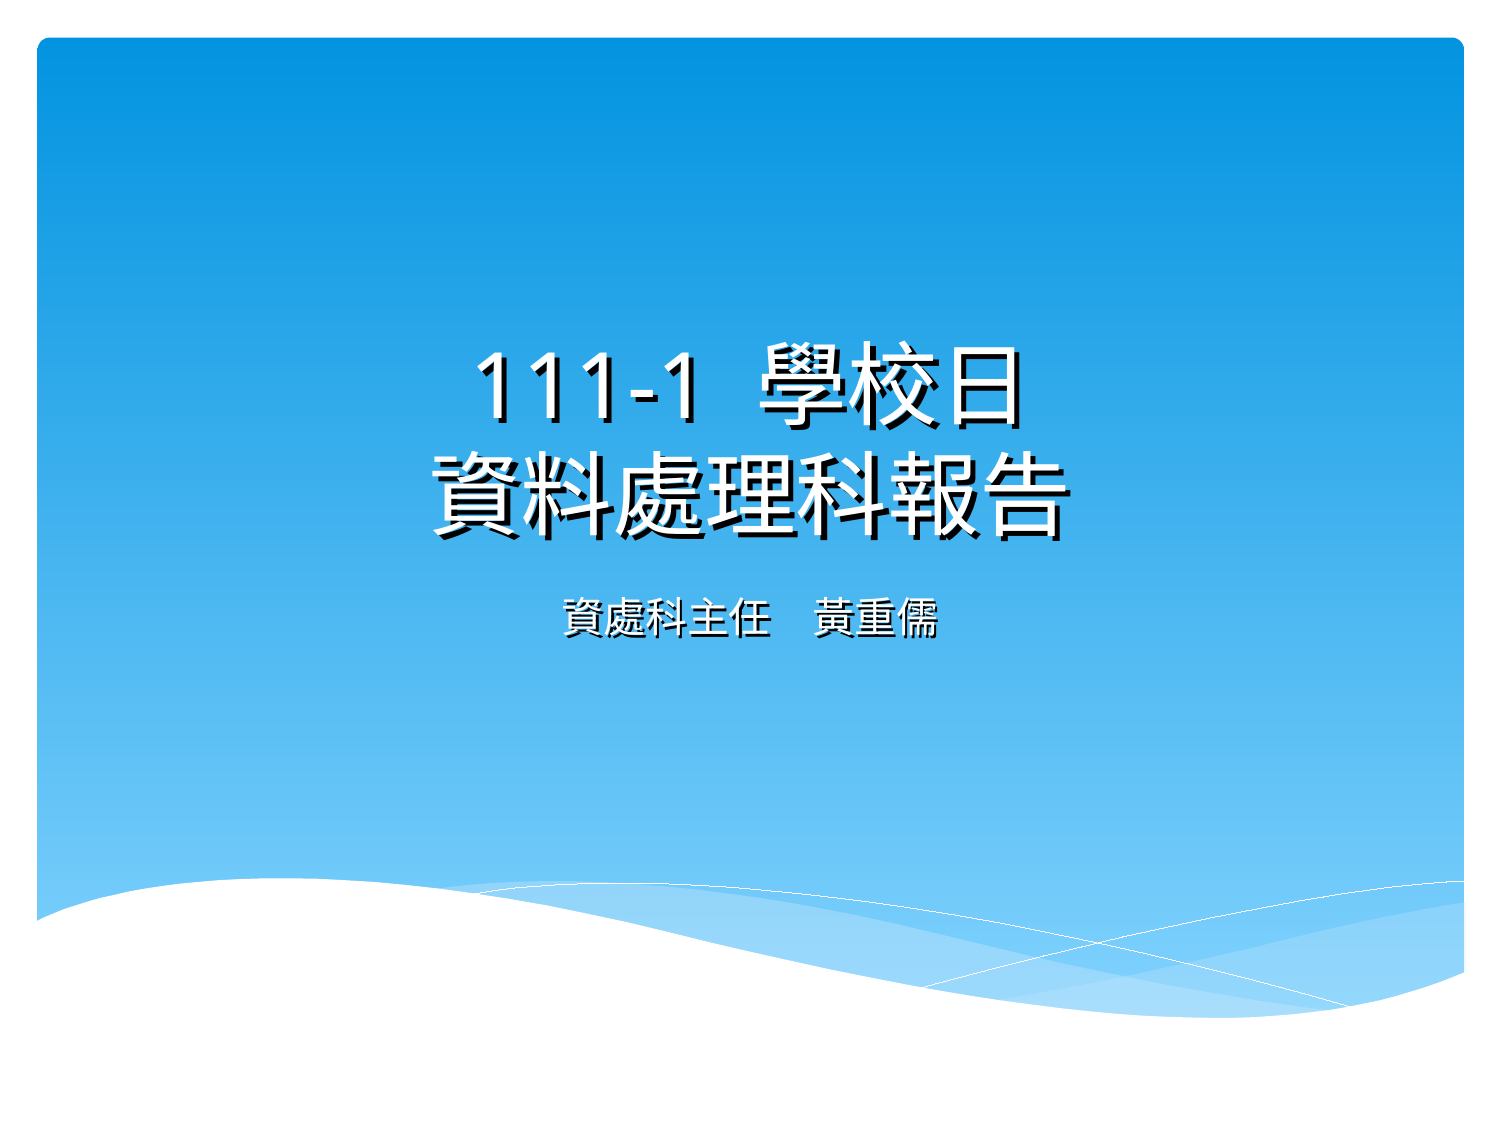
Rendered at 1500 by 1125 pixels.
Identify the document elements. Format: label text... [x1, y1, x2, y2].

title 111-1 學校日 資料處理科報告 [112, 262, 1388, 555]
subtitle 資處科主任 黃重儒 [225, 583, 1276, 826]
